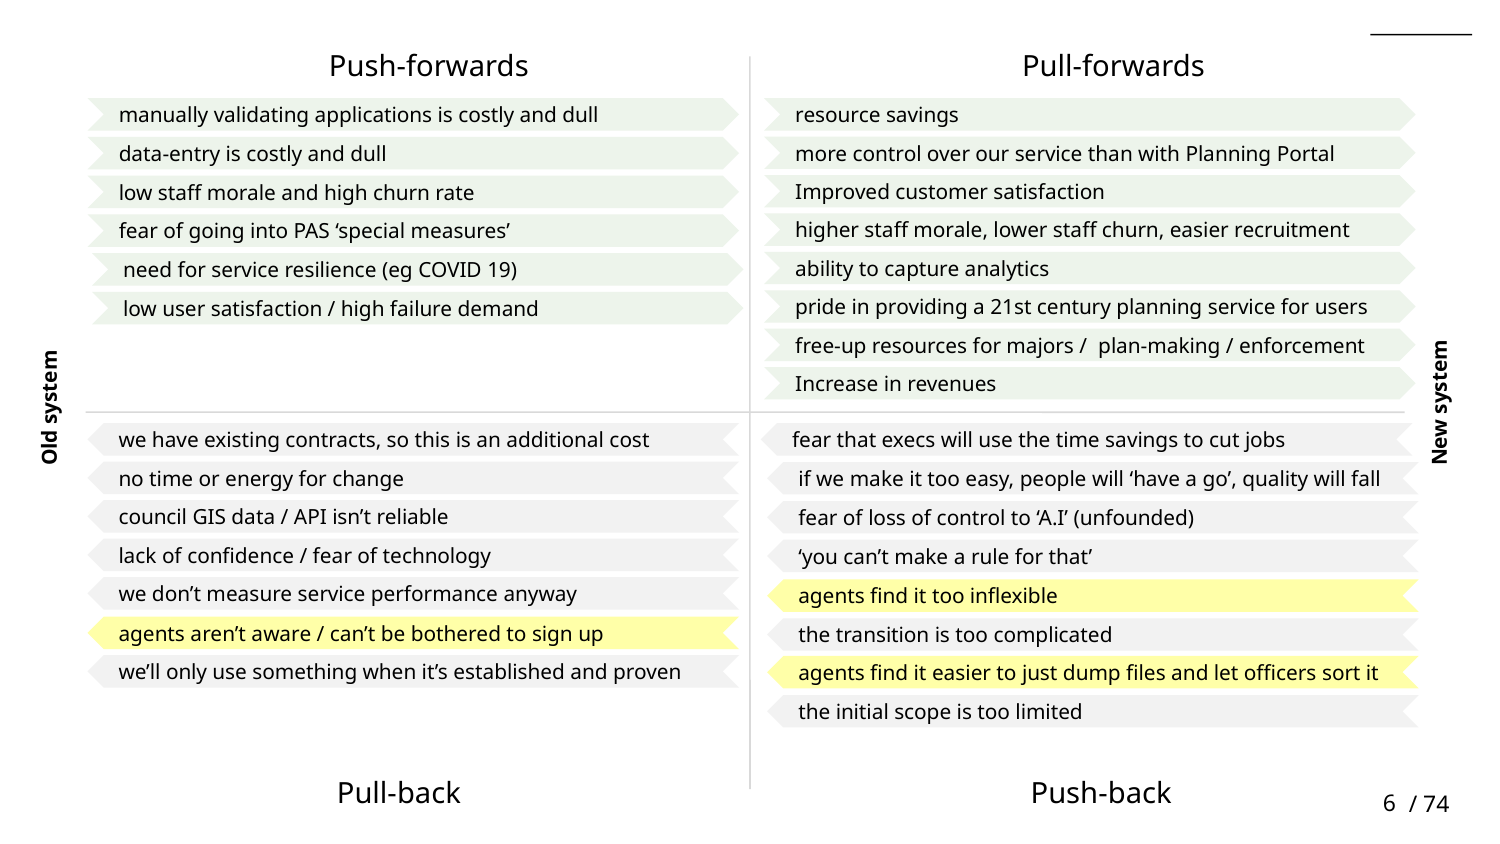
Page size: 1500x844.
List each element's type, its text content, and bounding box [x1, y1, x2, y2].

text_box ability to capture analytics [764, 251, 1416, 285]
text_box Improved customer satisfaction [764, 175, 1416, 208]
text_box ‘you can’t make a rule for that’ [767, 539, 1419, 573]
text_box the initial scope is too limited [767, 695, 1419, 728]
text_box fear of loss of control to ‘A.I’ (unfounded) [767, 501, 1419, 534]
text_box agents find it too inflexible [767, 579, 1419, 612]
text_box low user satisfaction / high failure demand [92, 291, 744, 325]
text_box the transition is too complicated [767, 618, 1419, 651]
text_box agents find it easier to just dump files and let officers sort it [767, 655, 1419, 689]
text_box Pull-forwards [1007, 32, 1244, 97]
text_box Increase in revenues [764, 367, 1416, 400]
text_box we’ll only use something when it’s established and proven [87, 655, 740, 688]
text_box New system [1411, 216, 1476, 481]
text_box Old system [21, 281, 86, 481]
text_box lack of confidence / fear of technology [87, 538, 740, 572]
text_box more control over our service than with Planning Portal [764, 136, 1416, 169]
text_box if we make it too easy, people will ‘have a go’, quality will fall [767, 462, 1419, 495]
text_box fear of going into PAS ‘special measures’ [87, 214, 740, 247]
text_box data-entry is costly and dull [87, 136, 740, 170]
text_box we have existing contracts, so this is an additional cost [87, 423, 740, 456]
text_box free-up resources for majors / plan-making / enforcement [764, 328, 1416, 362]
text_box Push-back [1015, 759, 1197, 824]
text_box manually validating applications is costly and dull [87, 98, 740, 131]
text_box agents aren’t aware / can’t be bothered to sign up [87, 616, 740, 650]
text_box Push-forwards [313, 32, 566, 97]
text_box need for service resilience (eg COVID 19) [92, 253, 744, 286]
text_box fear that execs will use the time savings to cut jobs [760, 423, 1413, 456]
text_box pride in providing a 21st century planning service for users [764, 290, 1416, 323]
text_box higher staff morale, lower staff churn, easier recruitment [764, 213, 1416, 246]
text_box no time or energy for change [87, 461, 740, 495]
text_box resource savings [764, 98, 1416, 131]
text_box council GIS data / API isn’t reliable [87, 500, 740, 533]
text_box low staff morale and high churn rate [87, 175, 740, 209]
text_box we don’t measure service performance anyway [87, 577, 740, 610]
text_box Pull-back [321, 759, 525, 824]
slide_number <number> [1321, 773, 1412, 839]
